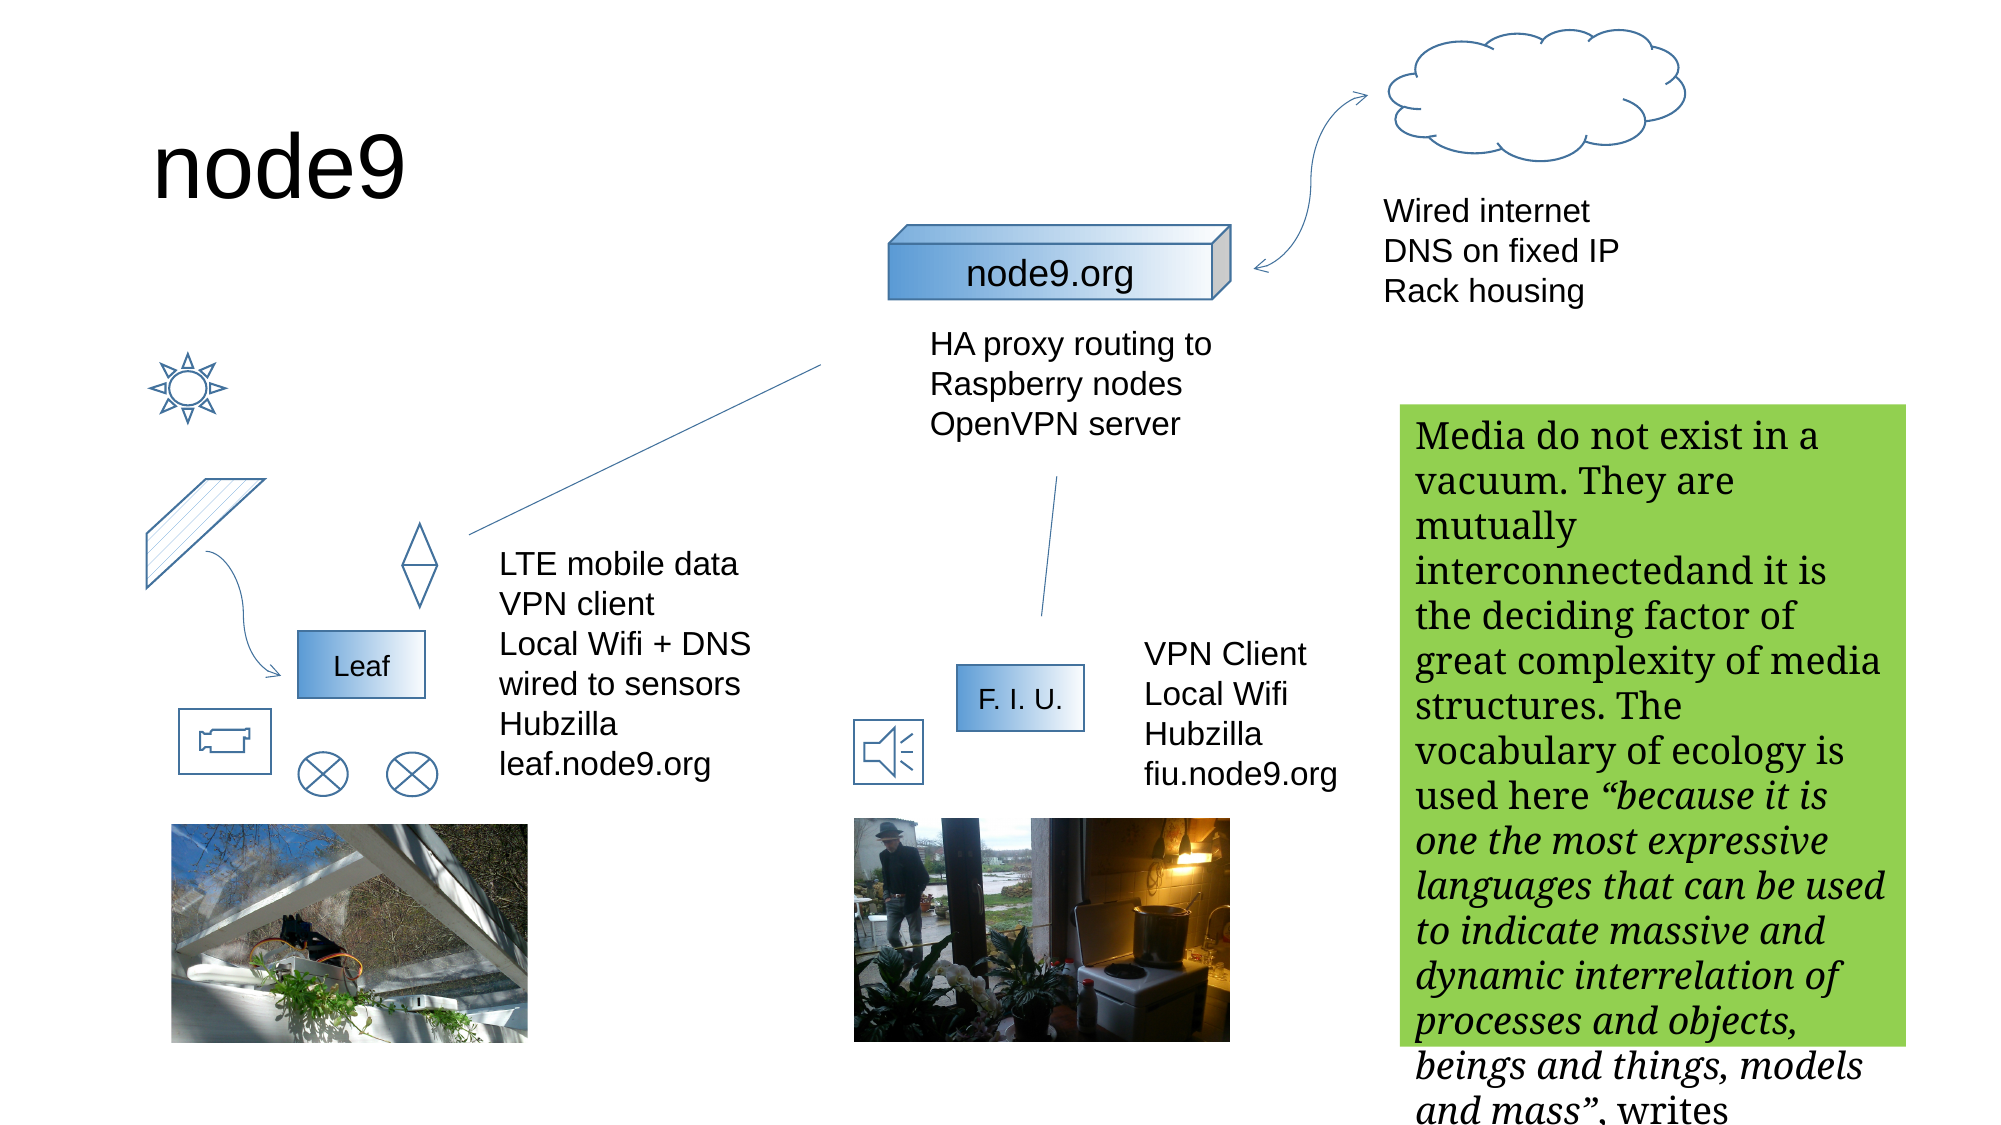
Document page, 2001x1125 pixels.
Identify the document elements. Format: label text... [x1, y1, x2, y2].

text_box LTE mobile data VPN client Local Wifi + DNS wired to sensors Hubzilla leaf.node9.org [484, 534, 819, 833]
text_box node9.org [889, 244, 1211, 299]
text_box F. I. U. [957, 664, 1085, 731]
text_box Leaf [298, 630, 426, 699]
text_box [146, 479, 265, 589]
title node9 [1390, 59, 1684, 160]
picture [171, 824, 528, 1043]
text_box Media do not exist in a vacuum. They are mutually interconnectedand it is the deciding factor of great complexity of media structures. The vocabulary of ecology is used here “because it is one the most expressive languages that can be used to indicate massive and dynamic interrelation of processes and objects, beings and things, models and mass”, writes Matthew Fuller in Media Ecologies. [1399, 404, 1906, 1047]
picture [854, 818, 1230, 1042]
title node9 [137, 59, 1863, 278]
text_box HA proxy routing to Raspberry nodes OpenVPN server [914, 314, 1270, 478]
text_box VPN Client Local Wifi Hubzilla fiu.node9.org [1129, 624, 1393, 800]
text_box Wired internet DNS on fixed IP Rack housing [1368, 182, 1765, 317]
